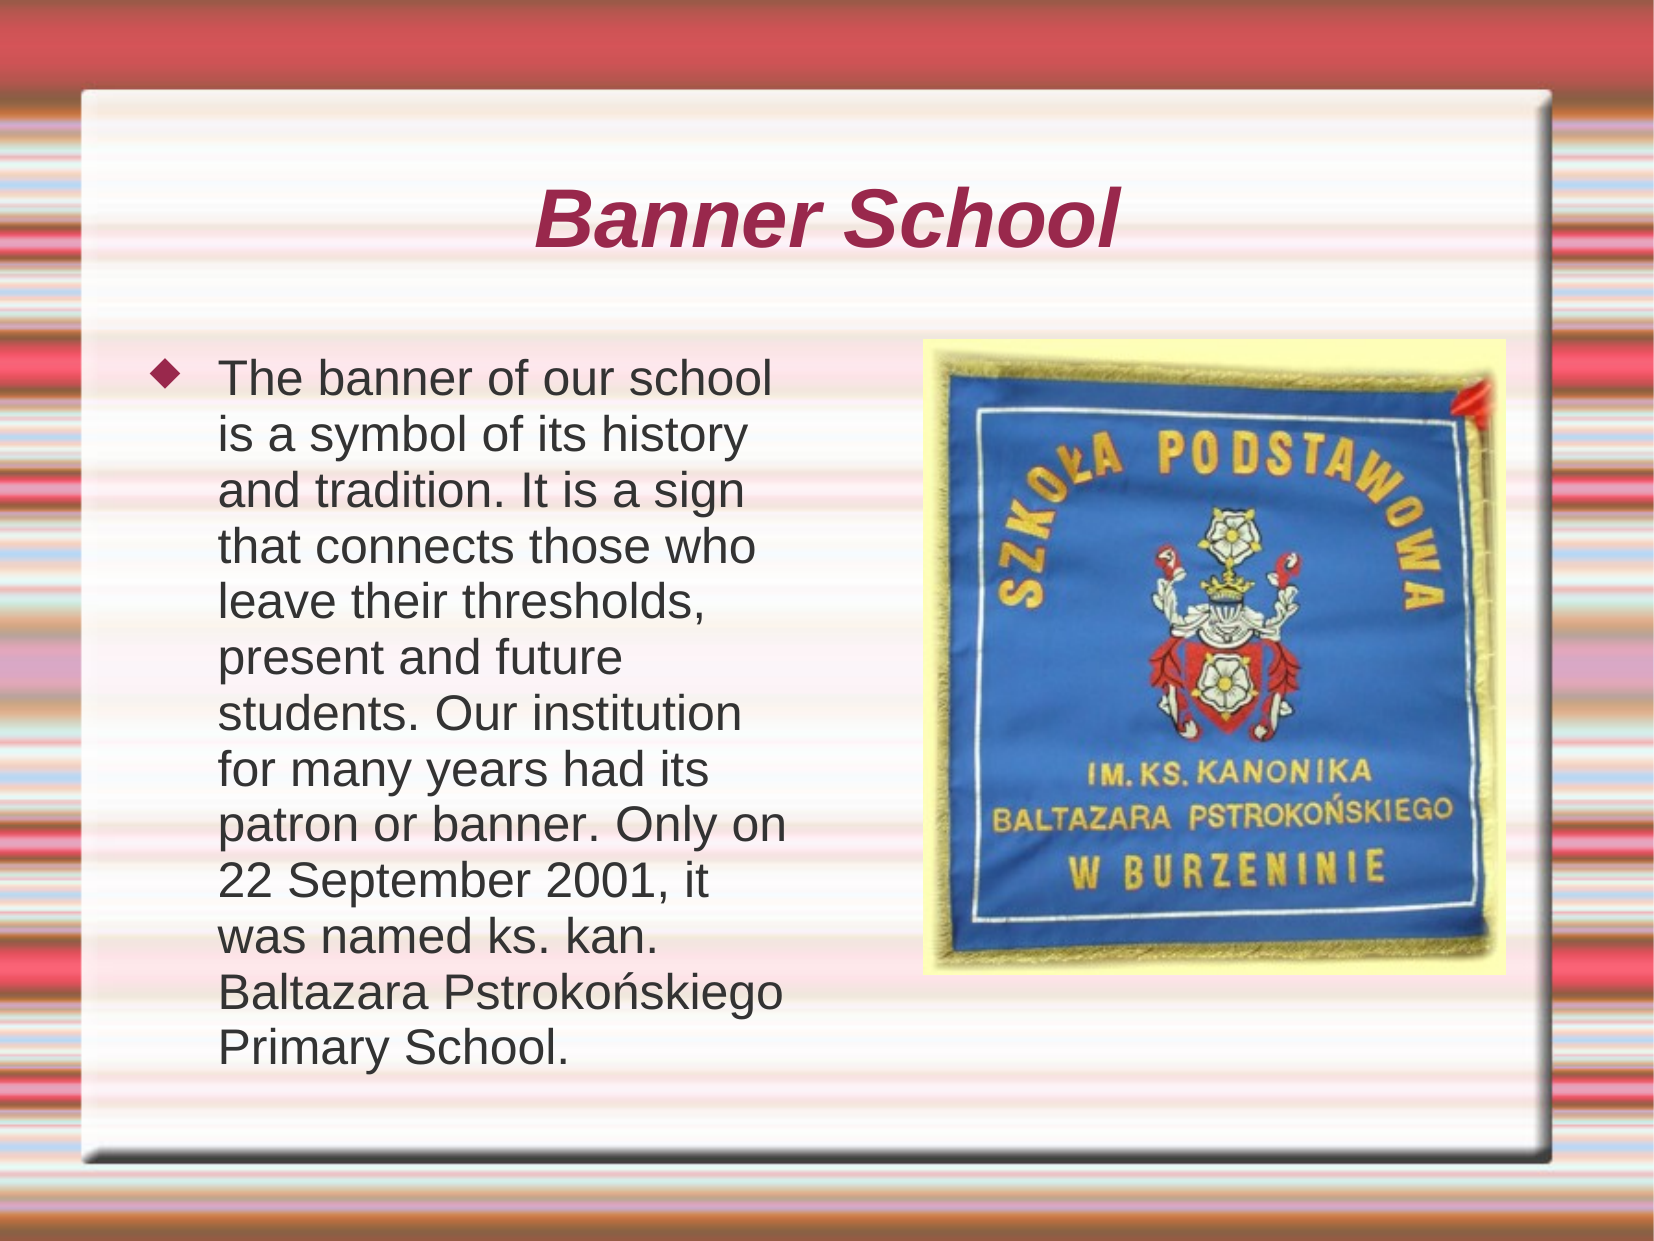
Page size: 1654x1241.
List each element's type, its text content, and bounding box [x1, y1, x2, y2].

list The banner of our school is a symbol of its history and tradition. It is a sign that connects those who leave their thresholds, present and future students. Our institution for many years had its patron or banner. Only on 22 September 2001, it was named ks. kan. Baltazara Pstrokońskiego Primary School. [134, 350, 809, 1133]
picture [0, 0, 1654, 1241]
title Banner School [121, 114, 1534, 322]
